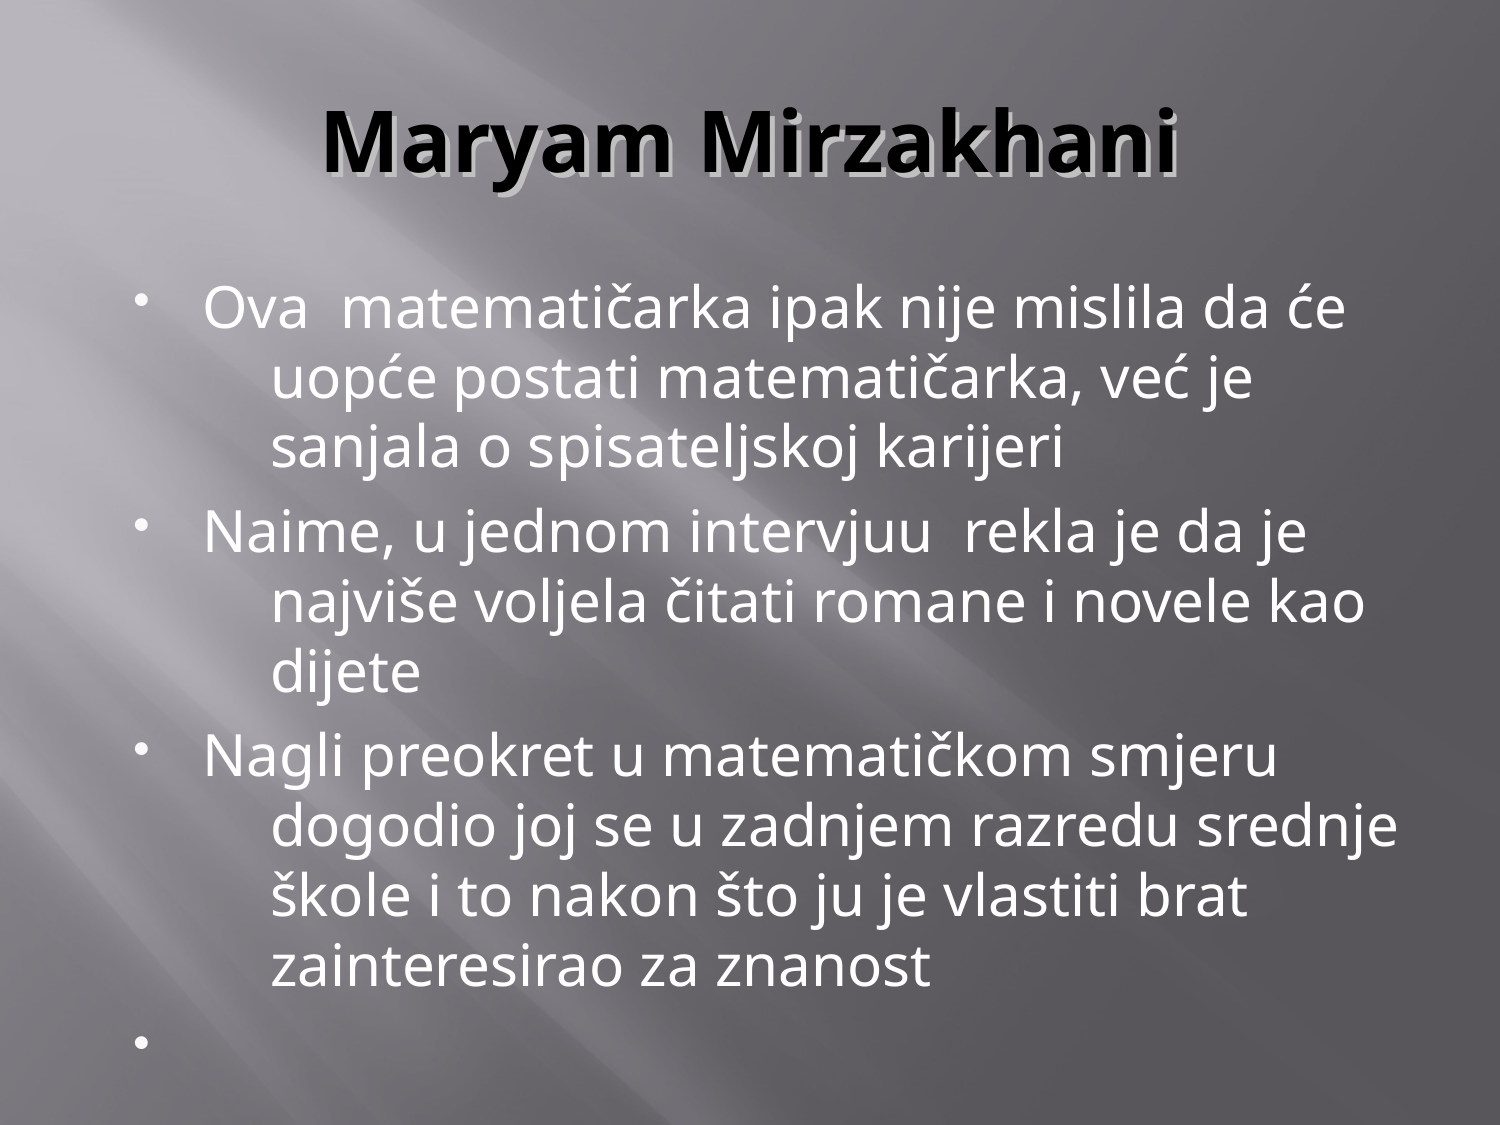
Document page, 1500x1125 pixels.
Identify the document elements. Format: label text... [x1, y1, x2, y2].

list Ova matematičarka ipak nije mislila da će uopće postati matematičarka, već je sanjala o spisateljskoj karijeri Naime, u jednom intervjuu rekla je da je najviše voljela čitati romane i novele kao dijete Nagli preokret u matematičkom smjeru dogodio joj se u zadnjem razredu srednje škole i to nakon što ju je vlastiti brat zainteresirao za znanost [75, 262, 1426, 1036]
title Maryam Mirzakhani [75, 45, 1426, 233]
